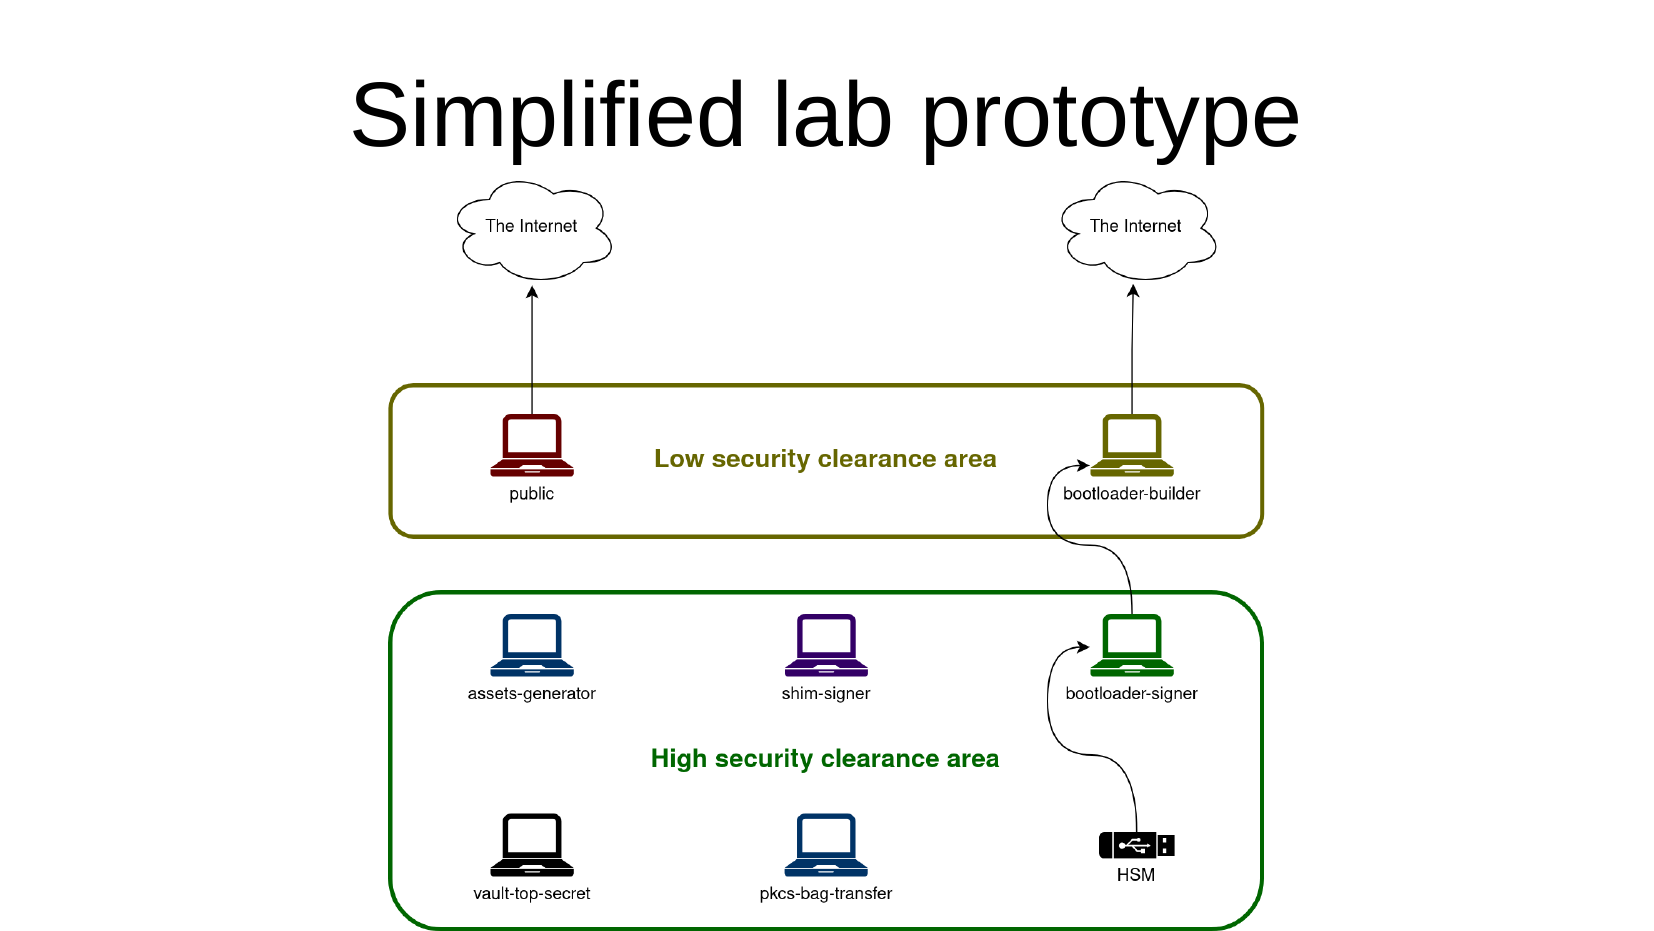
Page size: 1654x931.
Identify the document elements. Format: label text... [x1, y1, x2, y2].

title Simplified lab prototype [82, 37, 1571, 193]
picture [388, 170, 1265, 931]
